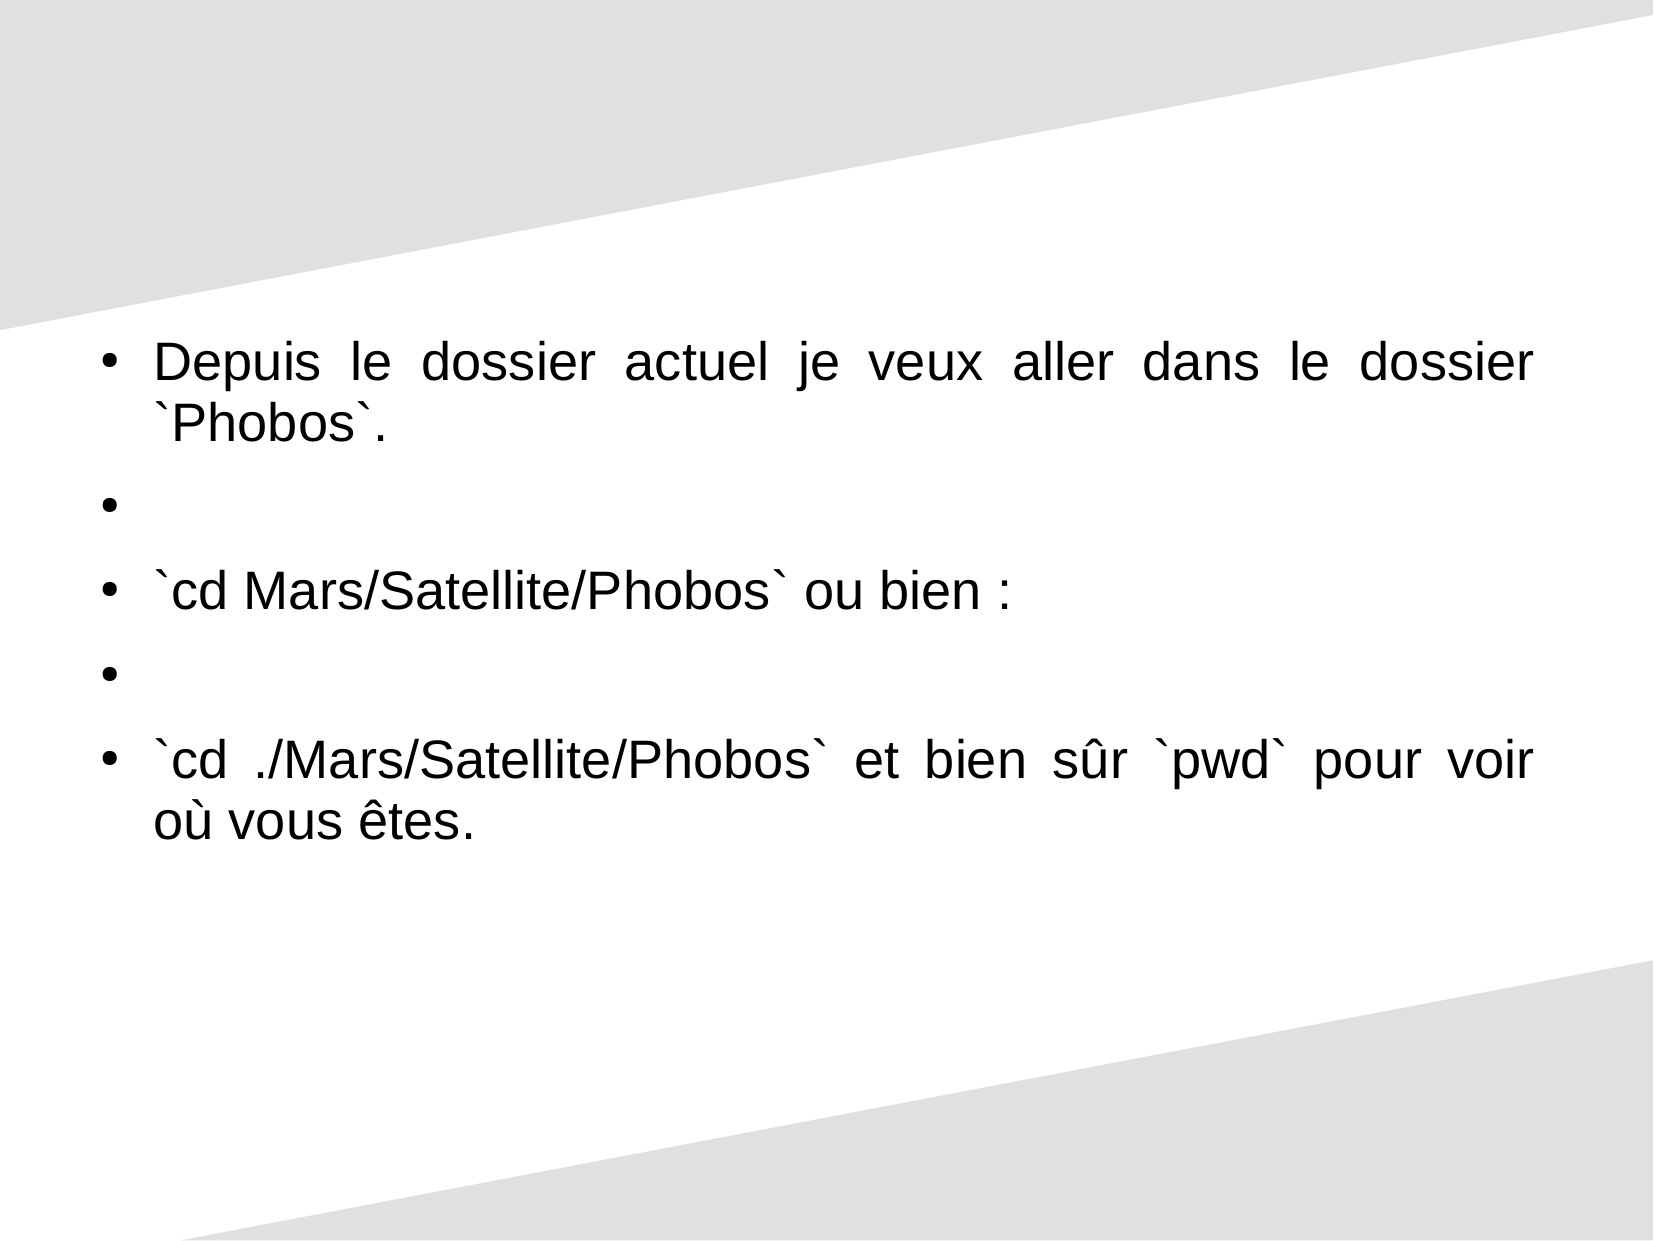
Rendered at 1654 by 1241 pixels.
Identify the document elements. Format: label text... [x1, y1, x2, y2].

list Depuis le dossier actuel je veux aller dans le dossier `Phobos`. `cd Mars/Satellite/Phobos` ou bien : `cd ./Mars/Satellite/Phobos` et bien sûr `pwd` pour voir où vous êtes. [82, 331, 1538, 1052]
